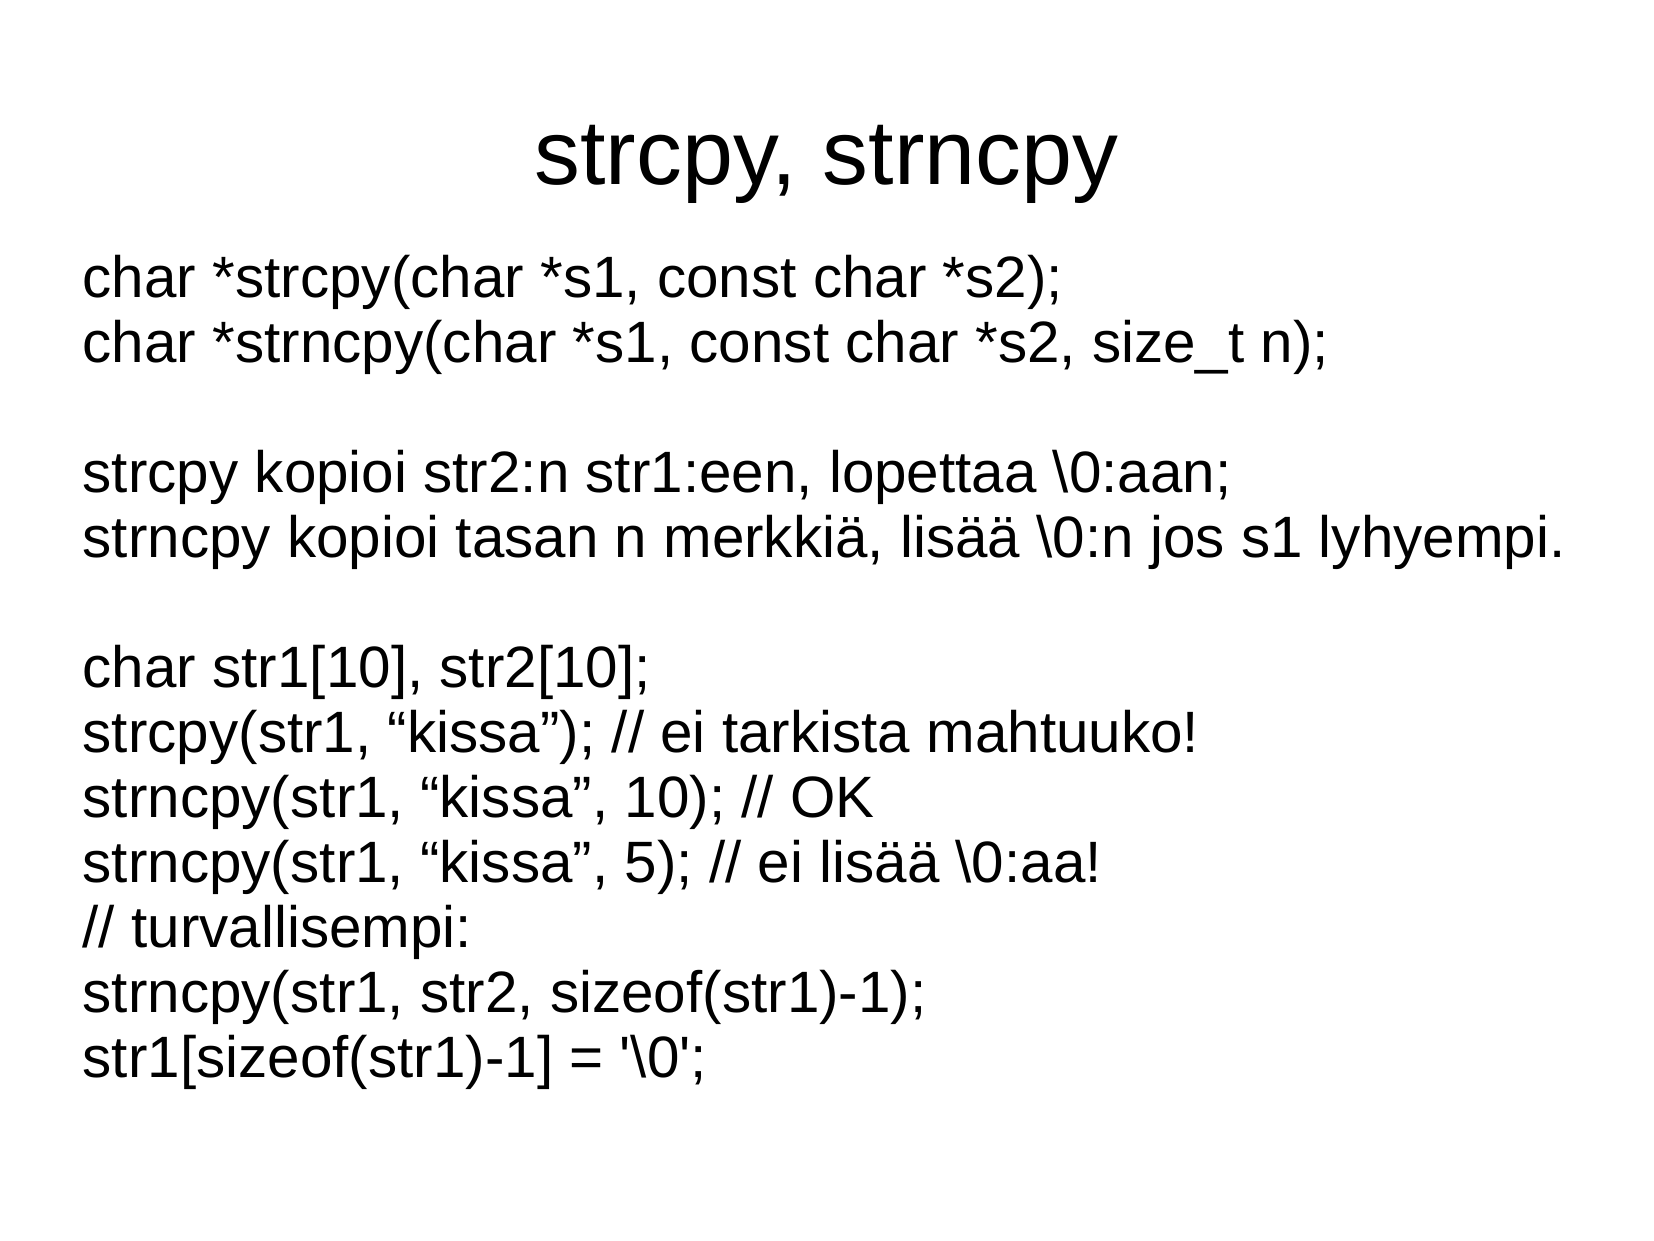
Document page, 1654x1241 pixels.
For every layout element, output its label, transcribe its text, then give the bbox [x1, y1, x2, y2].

subtitle char *strcpy(char *s1, const char *s2); char *strncpy(char *s1, const char *s2, size_t n); strcpy kopioi str2:n str1:een, lopettaa \0:aan; strncpy kopioi tasan n merkkiä, lisää \0:n jos s1 lyhyempi. char str1[10], str2[10]; strcpy(str1, “kissa”); // ei tarkista mahtuuko! strncpy(str1, “kissa”, 10); // OK strncpy(str1, “kissa”, 5); // ei lisää \0:aa! // turvallisempi: strncpy(str1, str2, sizeof(str1)-1); str1[sizeof(str1)-1] = '\0'; [82, 245, 1571, 1153]
title strcpy, strncpy [82, 56, 1571, 245]
